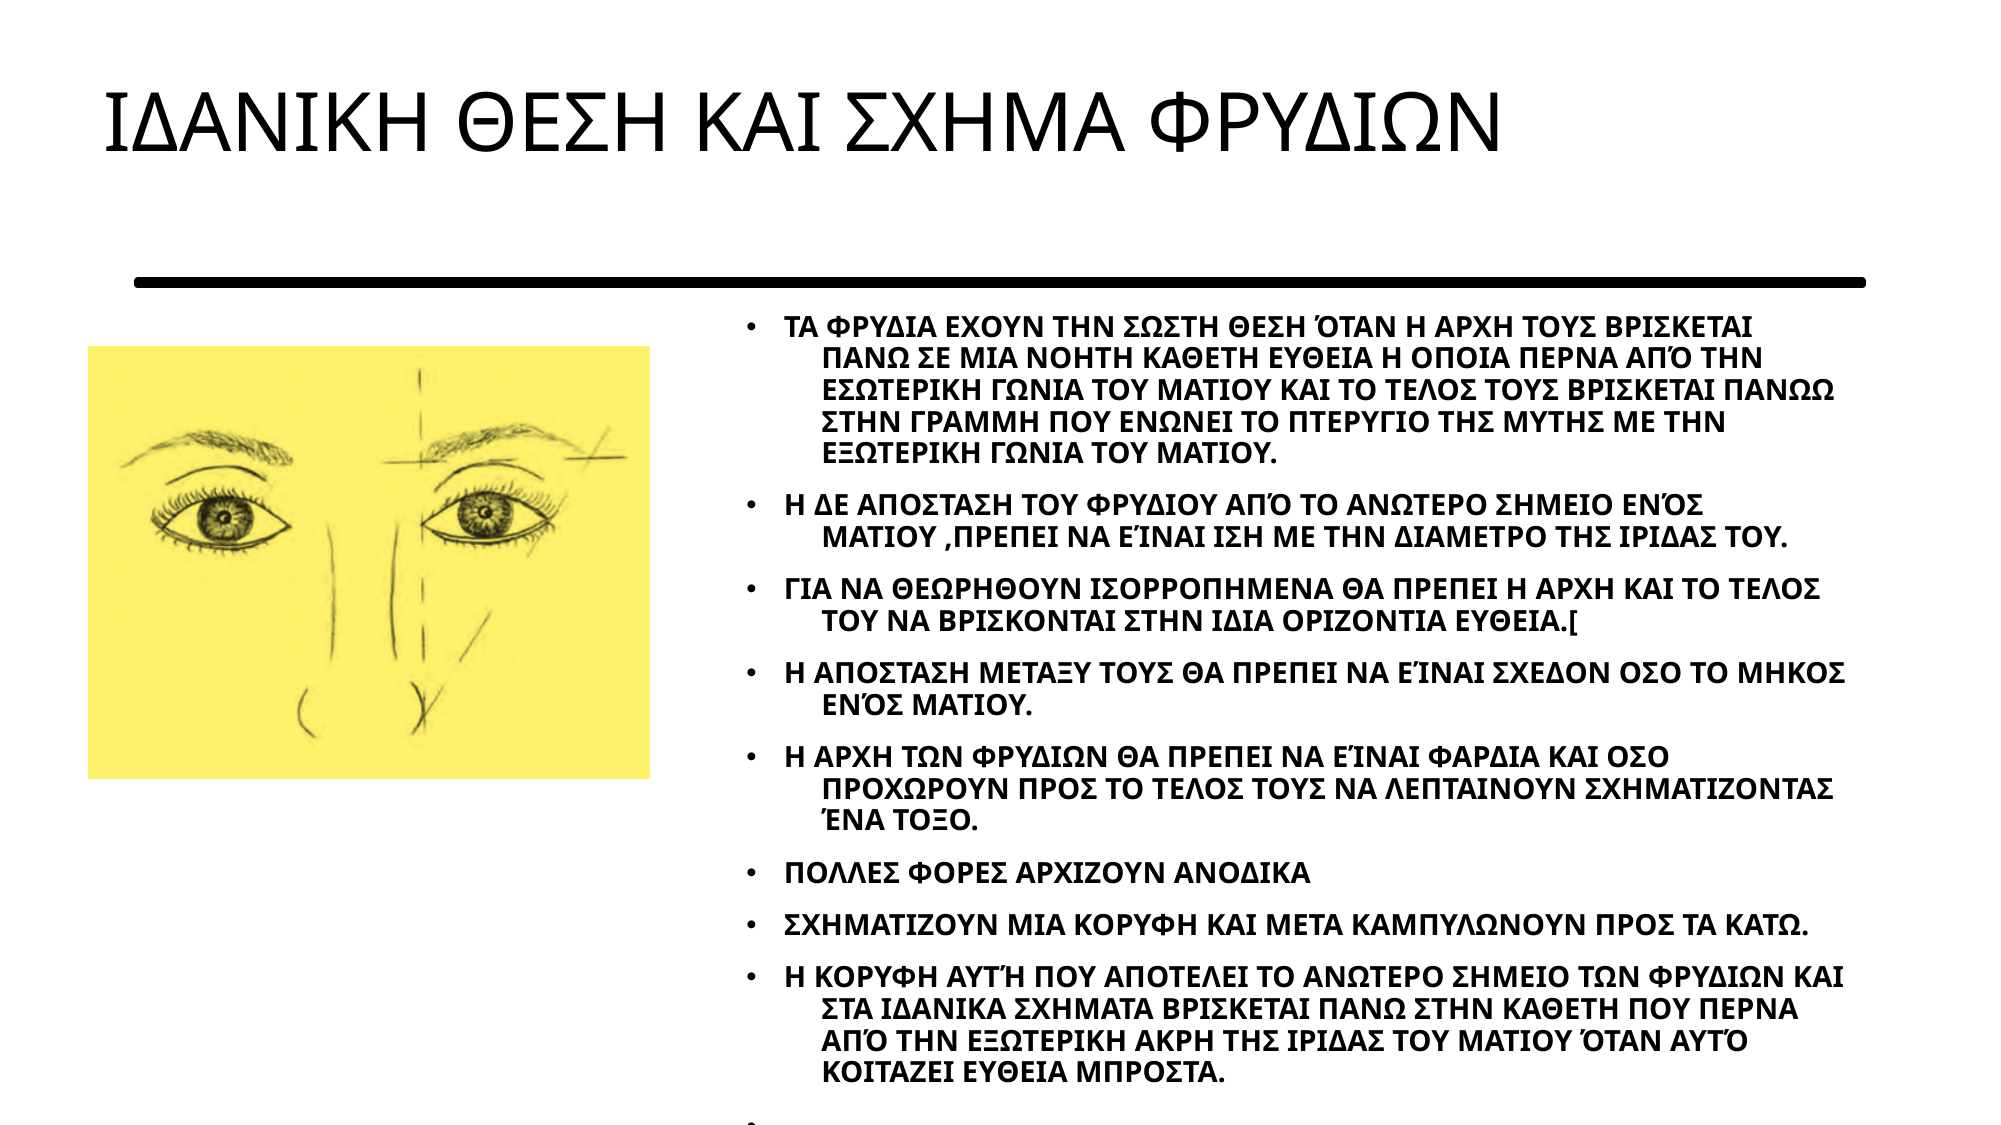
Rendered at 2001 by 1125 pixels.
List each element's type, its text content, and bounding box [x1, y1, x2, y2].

list ΤΑ ΦΡΥΔΙΑ ΕΧΟΥΝ ΤΗΝ ΣΩΣΤΗ ΘΕΣΗ ΌΤΑΝ Η ΑΡΧΗ ΤΟΥΣ ΒΡΙΣΚΕΤΑΙ ΠΑΝΩ ΣΕ ΜΙΑ ΝΟΗΤΗ ΚΑΘΕΤΗ ΕΥΘΕΙΑ Η ΟΠΟΙΑ ΠΕΡΝΑ ΑΠΌ ΤΗΝ ΕΣΩΤΕΡΙΚΗ ΓΩΝΙΑ ΤΟΥ ΜΑΤΙΟΥ ΚΑΙ ΤΟ ΤΕΛΟΣ ΤΟΥΣ ΒΡΙΣΚΕΤΑΙ ΠΑΝΩΩ ΣΤΗΝ ΓΡΑΜΜΗ ΠΟΥ ΕΝΩΝΕΙ ΤΟ ΠΤΕΡΥΓΙΟ ΤΗΣ ΜΥΤΗΣ ΜΕ ΤΗΝ ΕΞΩΤΕΡΙΚΗ ΓΩΝΙΑ ΤΟΥ ΜΑΤΙΟΥ. Η ΔΕ ΑΠΟΣΤΑΣΗ ΤΟΥ ΦΡΥΔΙΟΥ ΑΠΌ ΤΟ ΑΝΩΤΕΡΟ ΣΗΜΕΙΟ ΕΝΌΣ ΜΑΤΙΟΥ ,ΠΡΕΠΕΙ ΝΑ ΕΊΝΑΙ ΙΣΗ ΜΕ ΤΗΝ ΔΙΑΜΕΤΡΟ ΤΗΣ ΙΡΙΔΑΣ ΤΟΥ. ΓΙΑ ΝΑ ΘΕΩΡΗΘΟΥΝ ΙΣΟΡΡΟΠΗΜΕΝΑ ΘΑ ΠΡΕΠΕΙ Η ΑΡΧΗ ΚΑΙ ΤΟ ΤΕΛΟΣ ΤΟΥ ΝΑ ΒΡΙΣΚΟΝΤΑΙ ΣΤΗΝ ΙΔΙΑ ΟΡΙΖΟΝΤΙΑ ΕΥΘΕΙΑ.[ Η ΑΠΟΣΤΑΣΗ ΜΕΤΑΞΥ ΤΟΥΣ ΘΑ ΠΡΕΠΕΙ ΝΑ ΕΊΝΑΙ ΣΧΕΔΟΝ ΟΣΟ ΤΟ ΜΗΚΟΣ ΕΝΌΣ ΜΑΤΙΟΥ. Η ΑΡΧΗ ΤΩΝ ΦΡΥΔΙΩΝ ΘΑ ΠΡΕΠΕΙ ΝΑ ΕΊΝΑΙ ΦΑΡΔΙΑ ΚΑΙ ΟΣΟ ΠΡΟΧΩΡΟΥΝ ΠΡΟΣ ΤΟ ΤΕΛΟΣ ΤΟΥΣ ΝΑ ΛΕΠΤΑΙΝΟΥΝ ΣΧΗΜΑΤΙΖΟΝΤΑΣ ΈΝΑ ΤΟΞΟ. ΠΟΛΛΕΣ ΦΟΡΕΣ ΑΡΧΙΖΟΥΝ ΑΝΟΔΙΚΑ ΣΧΗΜΑΤΙΖΟΥΝ ΜΙΑ ΚΟΡΥΦΗ ΚΑΙ ΜΕΤΑ ΚΑΜΠΥΛΩΝΟΥΝ ΠΡΟΣ ΤΑ ΚΑΤΩ. Η ΚΟΡΥΦΗ ΑΥΤΉ ΠΟΥ ΑΠΟΤΕΛΕΙ ΤΟ ΑΝΩΤΕΡΟ ΣΗΜΕΙΟ ΤΩΝ ΦΡΥΔΙΩΝ ΚΑΙ ΣΤΑ ΙΔΑΝΙΚΑ ΣΧΗΜΑΤΑ ΒΡΙΣΚΕΤΑΙ ΠΑΝΩ ΣΤΗΝ ΚΑΘΕΤΗ ΠΟΥ ΠΕΡΝΑ ΑΠΌ ΤΗΝ ΕΞΩΤΕΡΙΚΗ ΑΚΡΗ ΤΗΣ ΙΡΙΔΑΣ ΤΟΥ ΜΑΤΙΟΥ ΌΤΑΝ ΑΥΤΌ ΚΟΙΤΑΖΕΙ ΕΥΘΕΙΑ ΜΠΡΟΣΤΑ. [731, 304, 1863, 1097]
picture [88, 346, 650, 779]
title ΙΔΑΝΙΚΗ ΘΕΣΗ ΚΑΙ ΣΧΗΜΑ ΦΡΥΔΙΩΝ [88, 28, 1814, 209]
